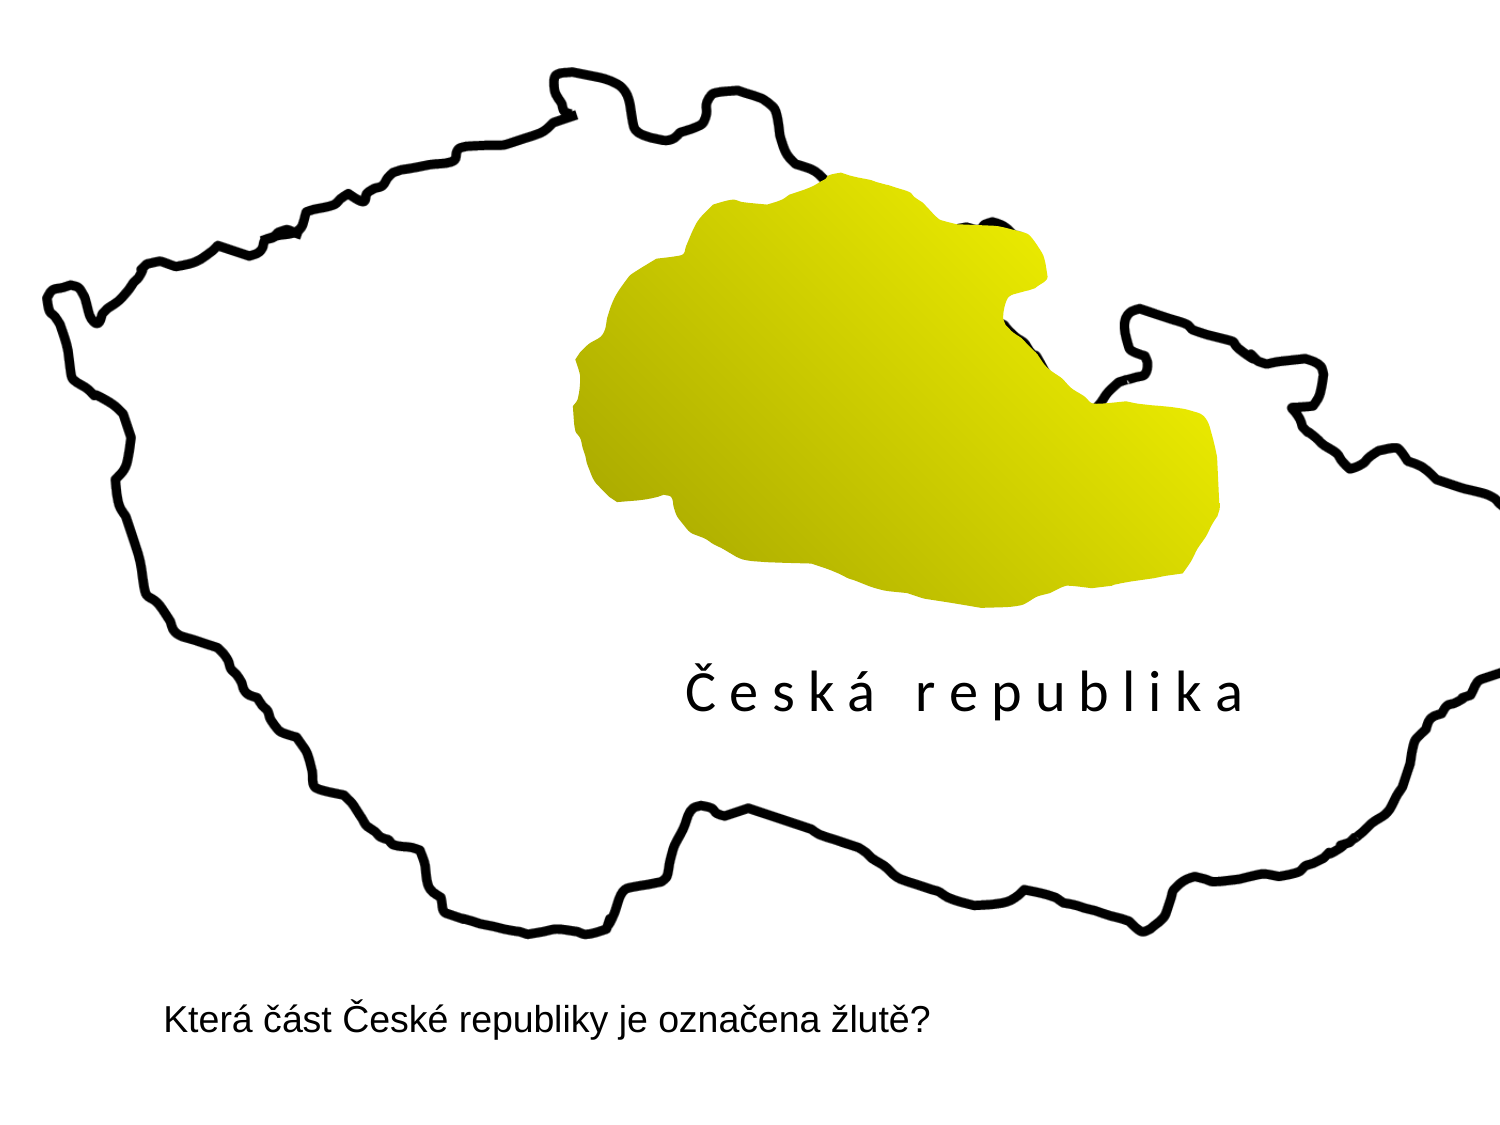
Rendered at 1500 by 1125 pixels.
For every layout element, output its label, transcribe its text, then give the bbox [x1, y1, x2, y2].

text_box [572, 172, 1220, 608]
picture [41, 66, 1500, 940]
text_box Č e s k á r e p u b l i k a [670, 645, 1259, 731]
text_box Která část České republiky je označena žlutě? [148, 987, 946, 1049]
